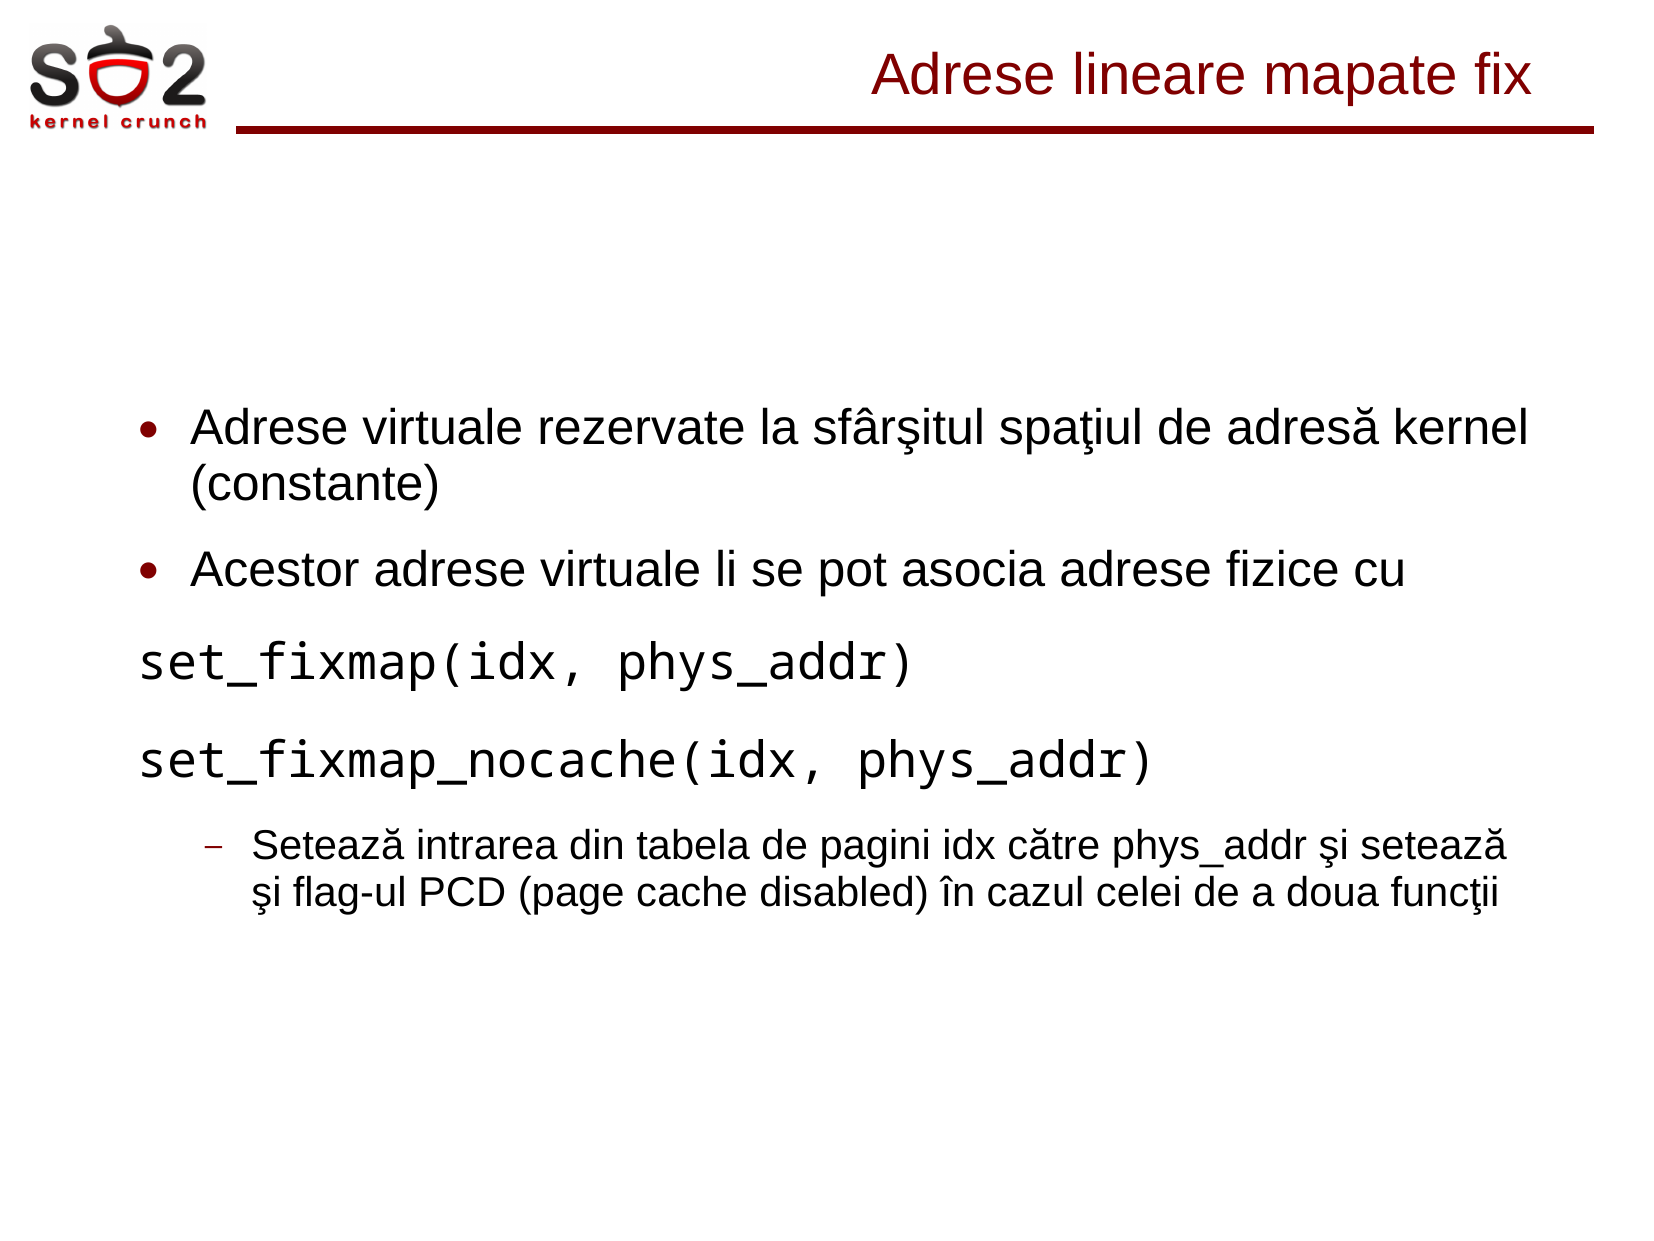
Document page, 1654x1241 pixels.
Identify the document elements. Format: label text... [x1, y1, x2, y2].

title Adrese lineare mapate fix [121, 1, 1534, 148]
picture [29, 23, 121, 130]
list Adrese virtuale rezervate la sfârşitul spaţiul de adresă kernel (constante) Acestor adrese virtuale li se pot asocia adrese fizice cu set_fixmap(idx, phys_addr) set_fixmap_nocache(idx, phys_addr) Setează intrarea din tabela de pagini idx către phys_addr şi setează şi flag-ul PCD (page cache disabled) în cazul celei de a doua funcţii [119, 384, 1532, 1022]
